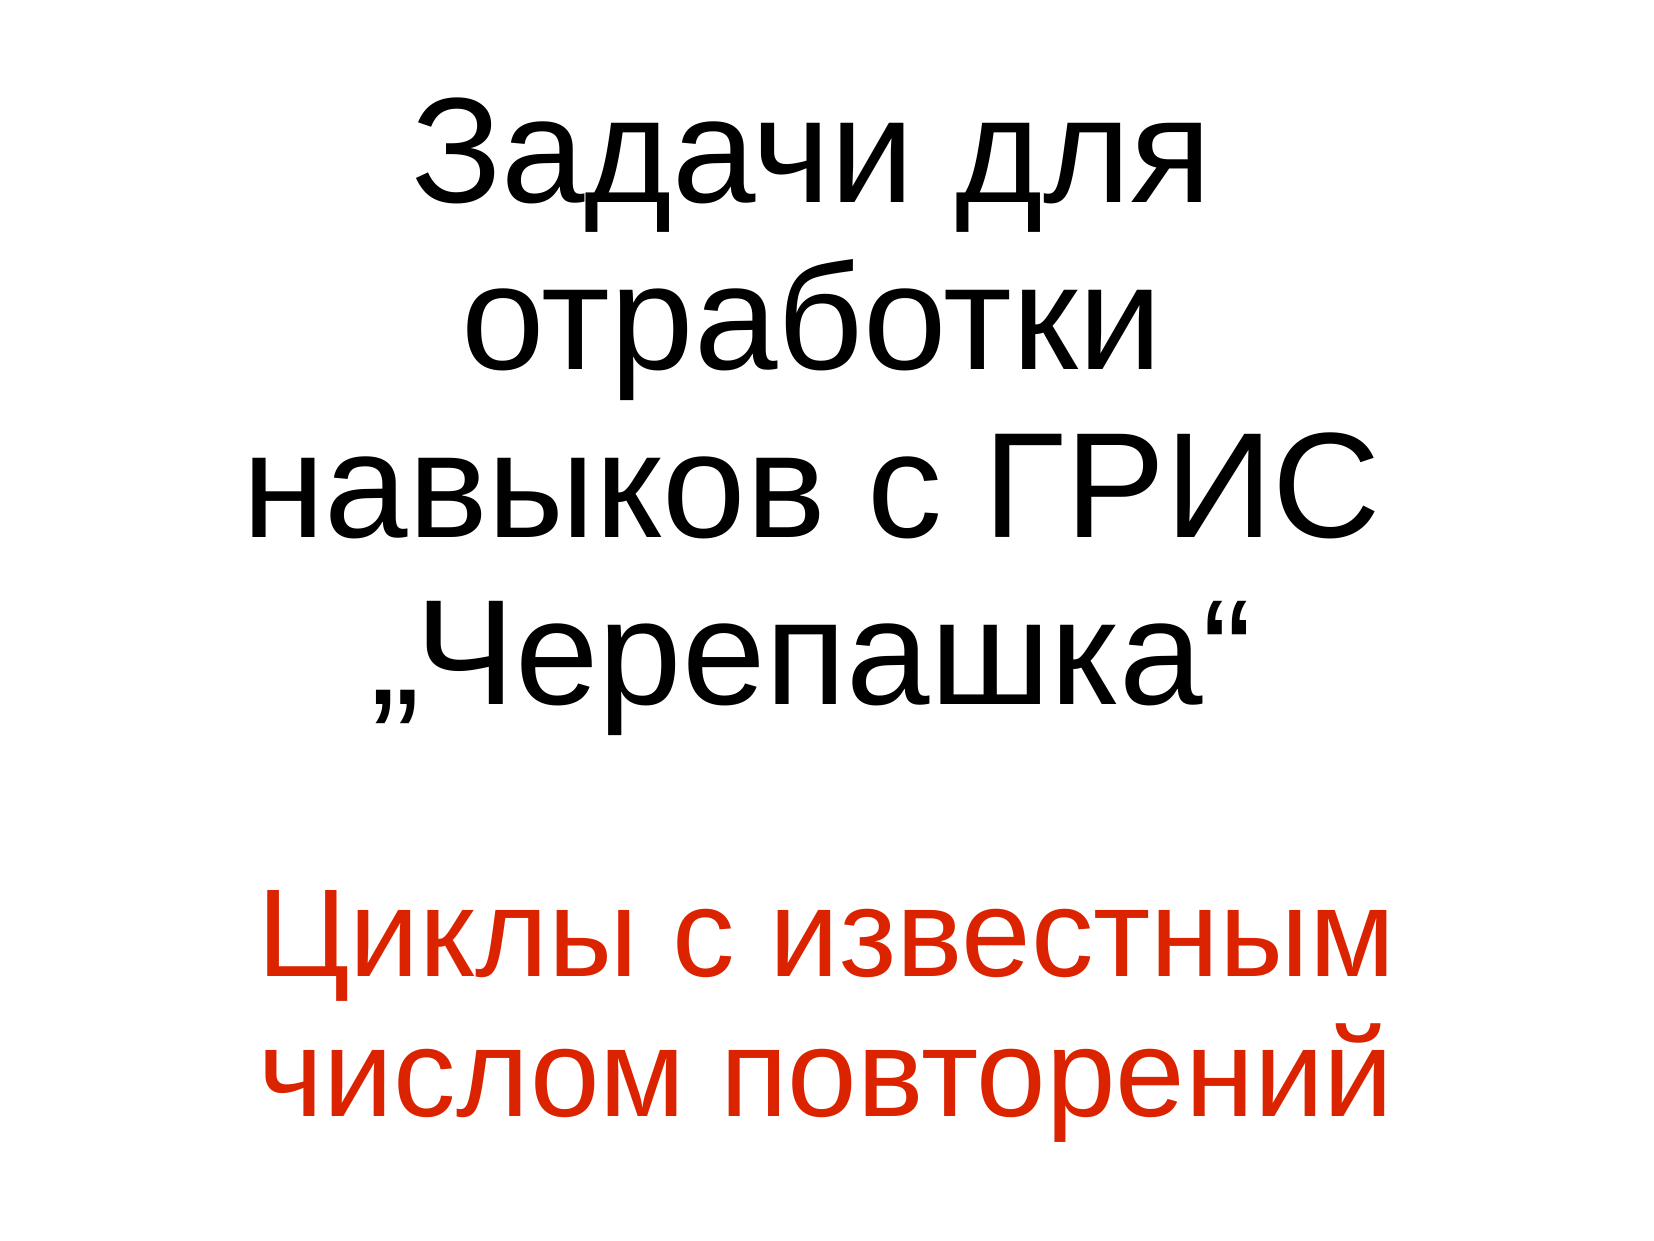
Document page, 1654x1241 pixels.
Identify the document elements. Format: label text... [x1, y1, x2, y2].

text_box Задачи для отработки навыков с ГРИС „Черепашка“ [177, 59, 1447, 745]
text_box Циклы с известным числом повторений [147, 856, 1506, 1151]
